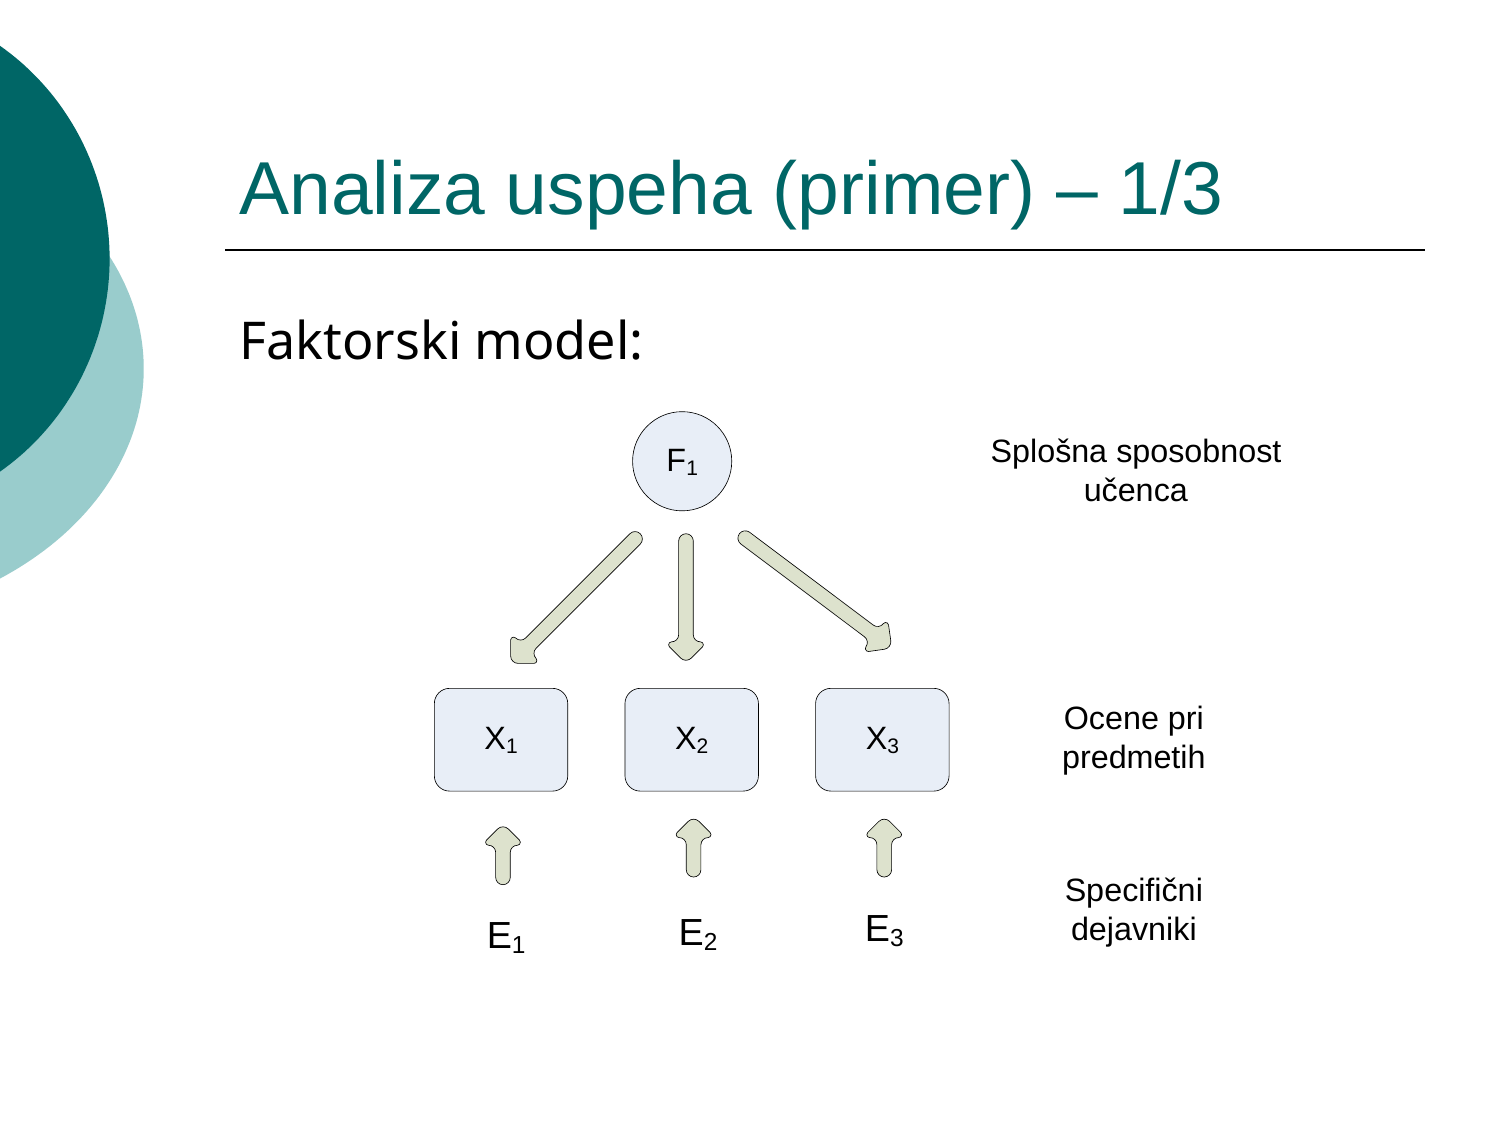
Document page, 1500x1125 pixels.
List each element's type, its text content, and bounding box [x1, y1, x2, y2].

chart [430, 408, 1294, 965]
title Analiza uspeha (primer) – 1/3 [224, 49, 1425, 237]
list Faktorski model: [224, 299, 813, 975]
